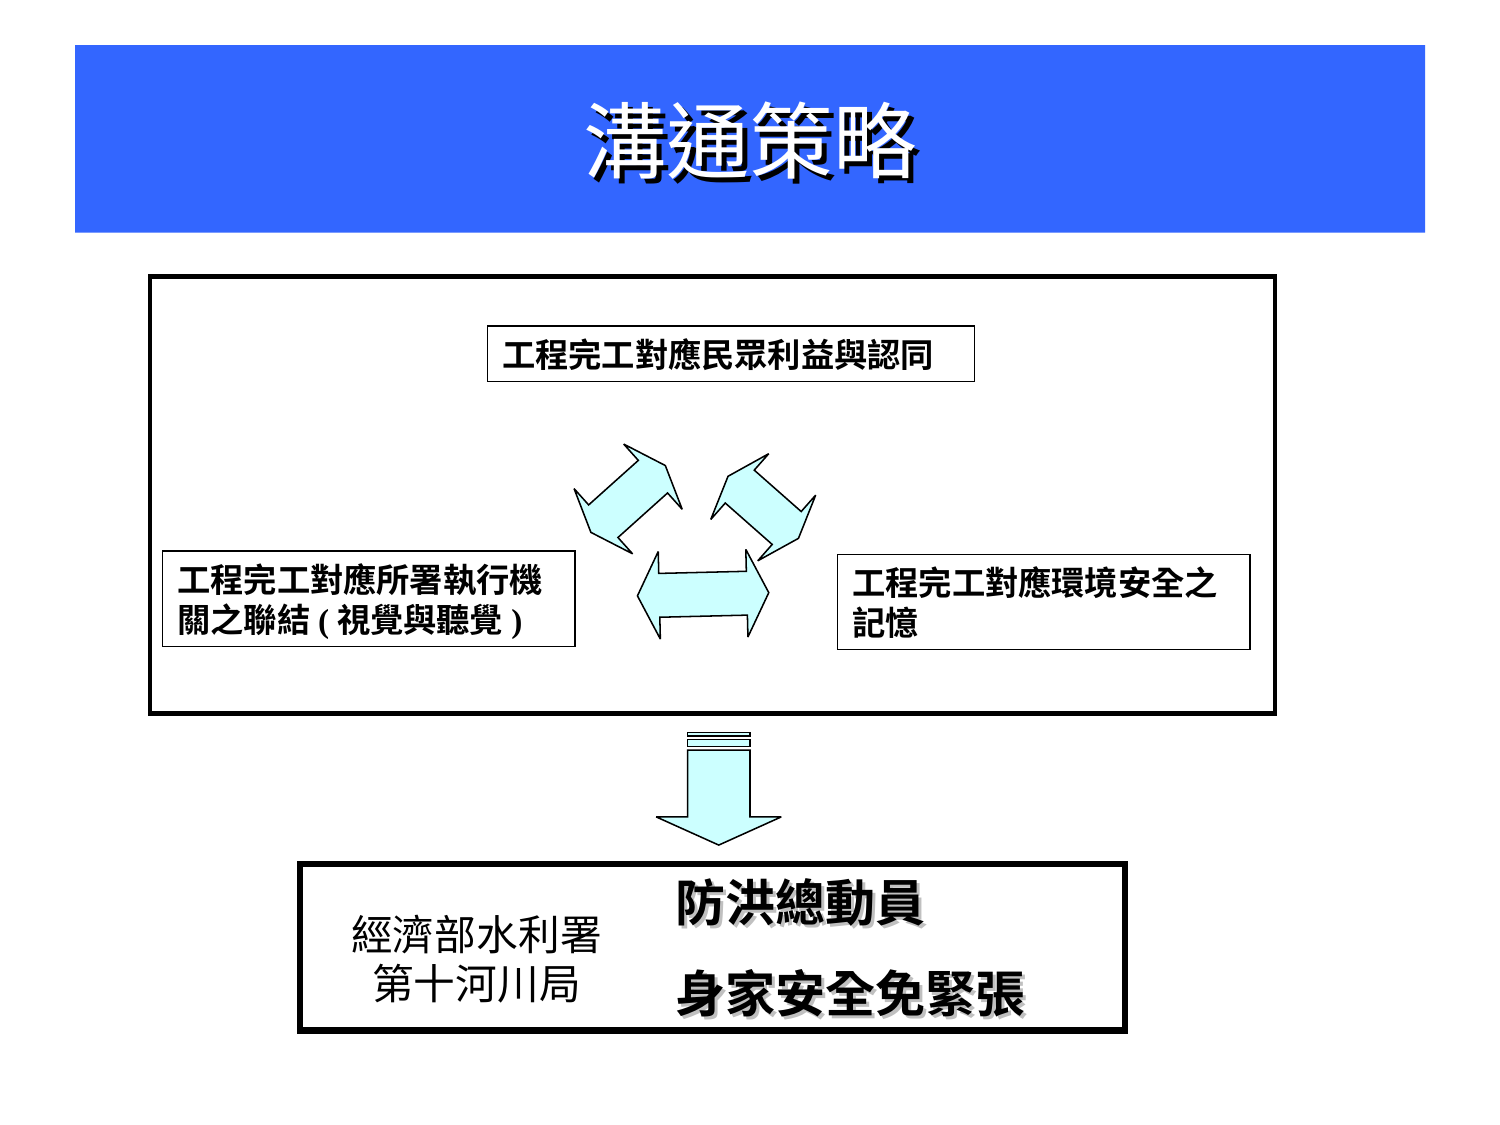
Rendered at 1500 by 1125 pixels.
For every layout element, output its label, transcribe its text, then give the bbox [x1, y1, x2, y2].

text_box 經濟部水利署 第十河川局 [336, 900, 617, 1017]
text_box 防洪總動員 身家安全免緊張 [300, 863, 1126, 1031]
text_box [688, 740, 750, 747]
text_box [637, 549, 769, 640]
text_box 工程完工對應所署執行機關之聯結(視覺與聽覺) [162, 551, 576, 647]
text_box 工程完工對應環境安全之記憶 [837, 554, 1251, 650]
text_box [710, 453, 816, 561]
text_box [574, 444, 683, 554]
text_box [656, 750, 782, 846]
text_box 工程完工對應民眾利益與認同 [487, 326, 975, 382]
title 溝通策略 [75, 45, 1426, 233]
